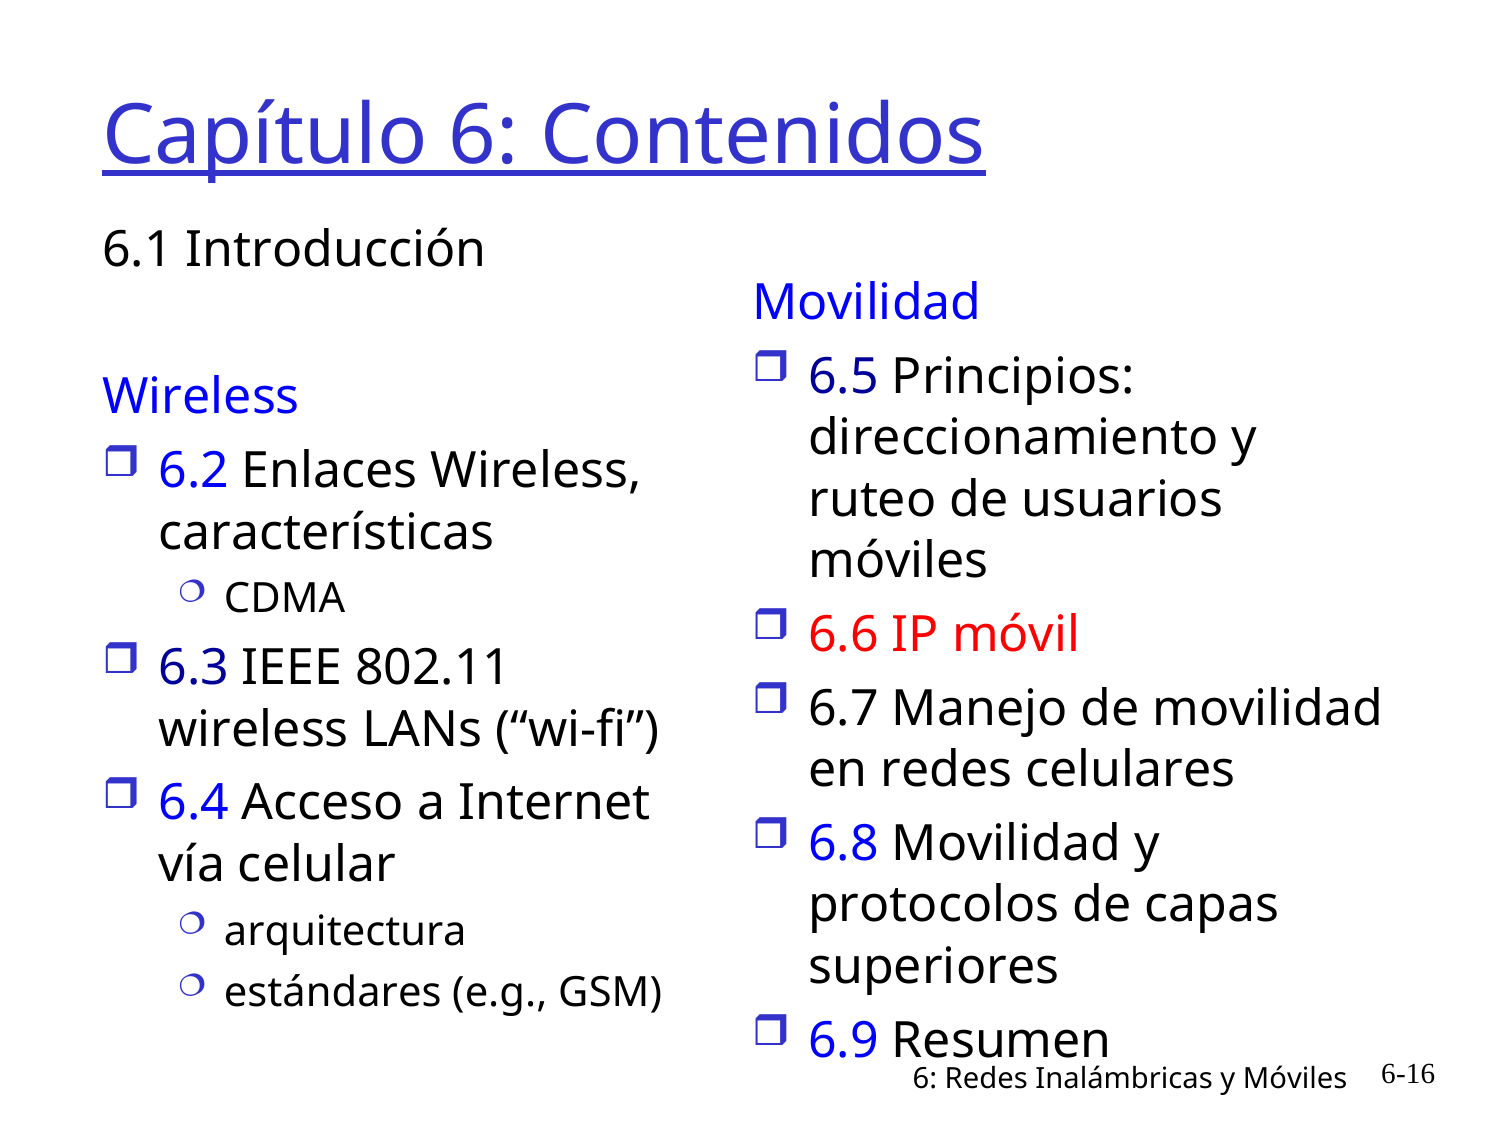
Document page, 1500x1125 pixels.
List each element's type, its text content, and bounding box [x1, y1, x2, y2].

list Movilidad 6.5 Principios: direccionamiento y ruteo de usuarios móviles 6.6 IP móvil 6.7 Manejo de movilidad en redes celulares 6.8 Movilidad y protocolos de capas superiores 6.9 Resumen [737, 262, 1403, 1031]
title Capítulo 6: Contenidos [87, 37, 1363, 225]
list 6.1 Introducción Wireless 6.2 Enlaces Wireless, características CDMA 6.3 IEEE 802.11 wireless LANs (“wi-fi”) 6.4 Acceso a Internet vía celular arquitectura estándares (e.g., GSM) [87, 209, 713, 1027]
